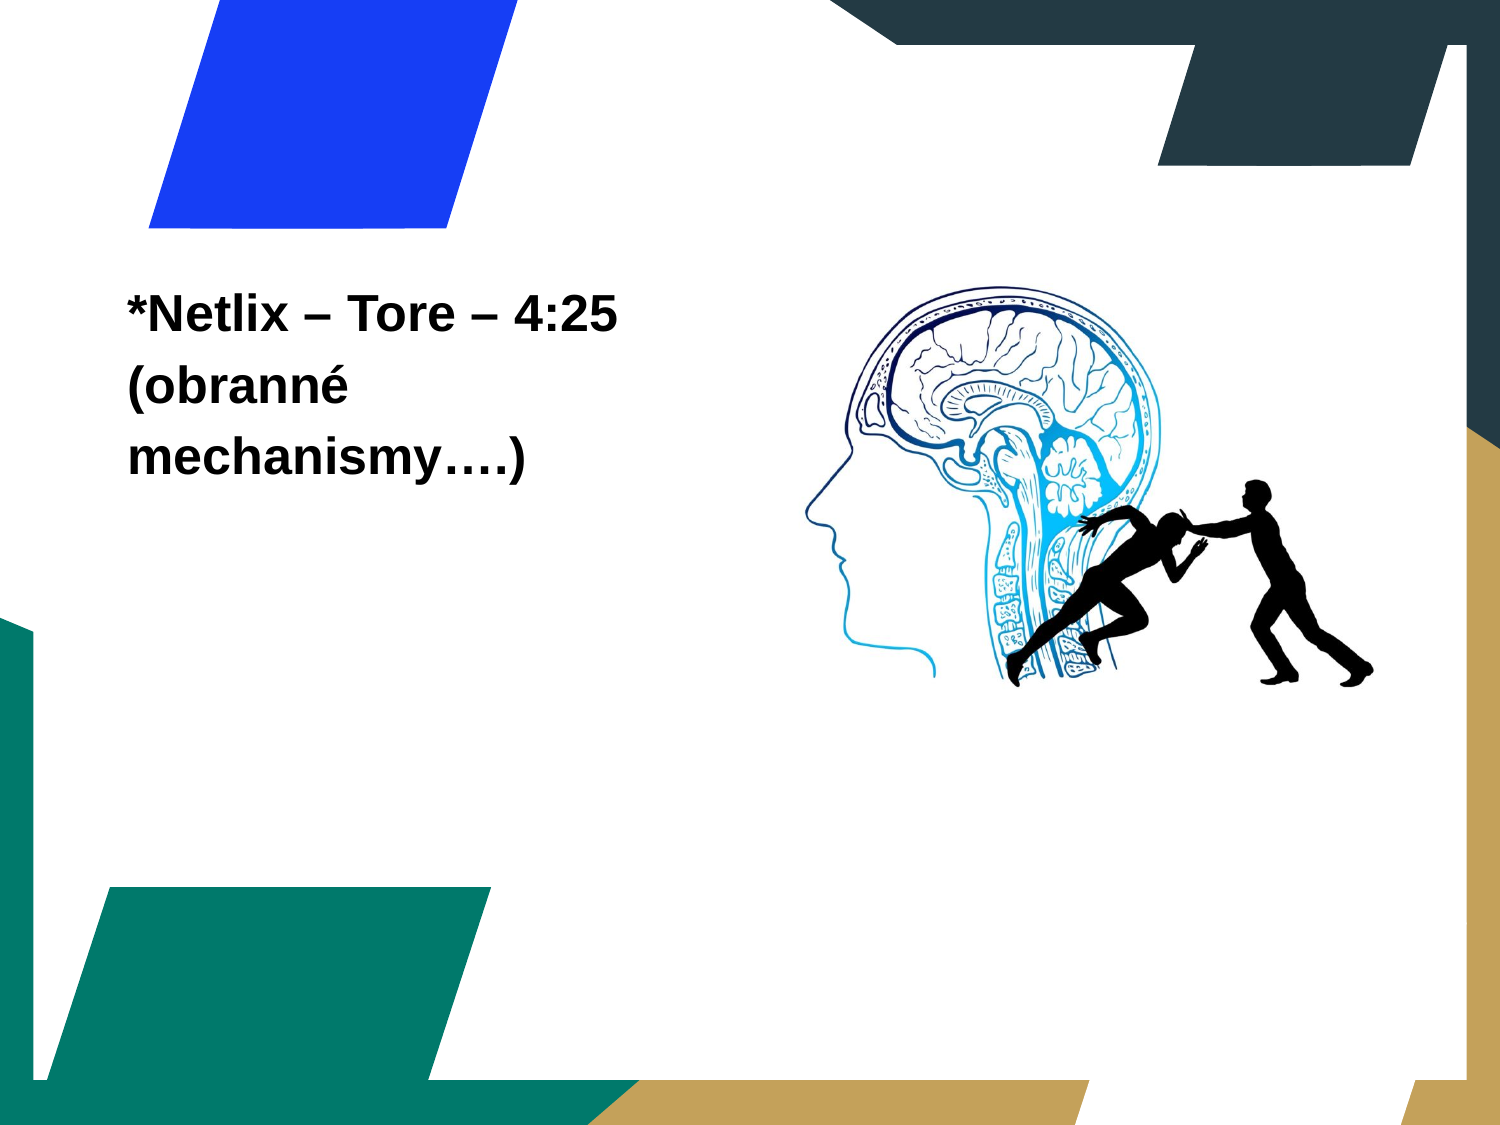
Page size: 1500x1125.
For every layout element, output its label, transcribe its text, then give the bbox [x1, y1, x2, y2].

picture [768, 262, 1419, 717]
title [75, 45, 1425, 233]
list [762, 262, 1425, 1005]
list *Netlix – Tore – 4:25 (obranné mechanismy….) [75, 262, 738, 1005]
